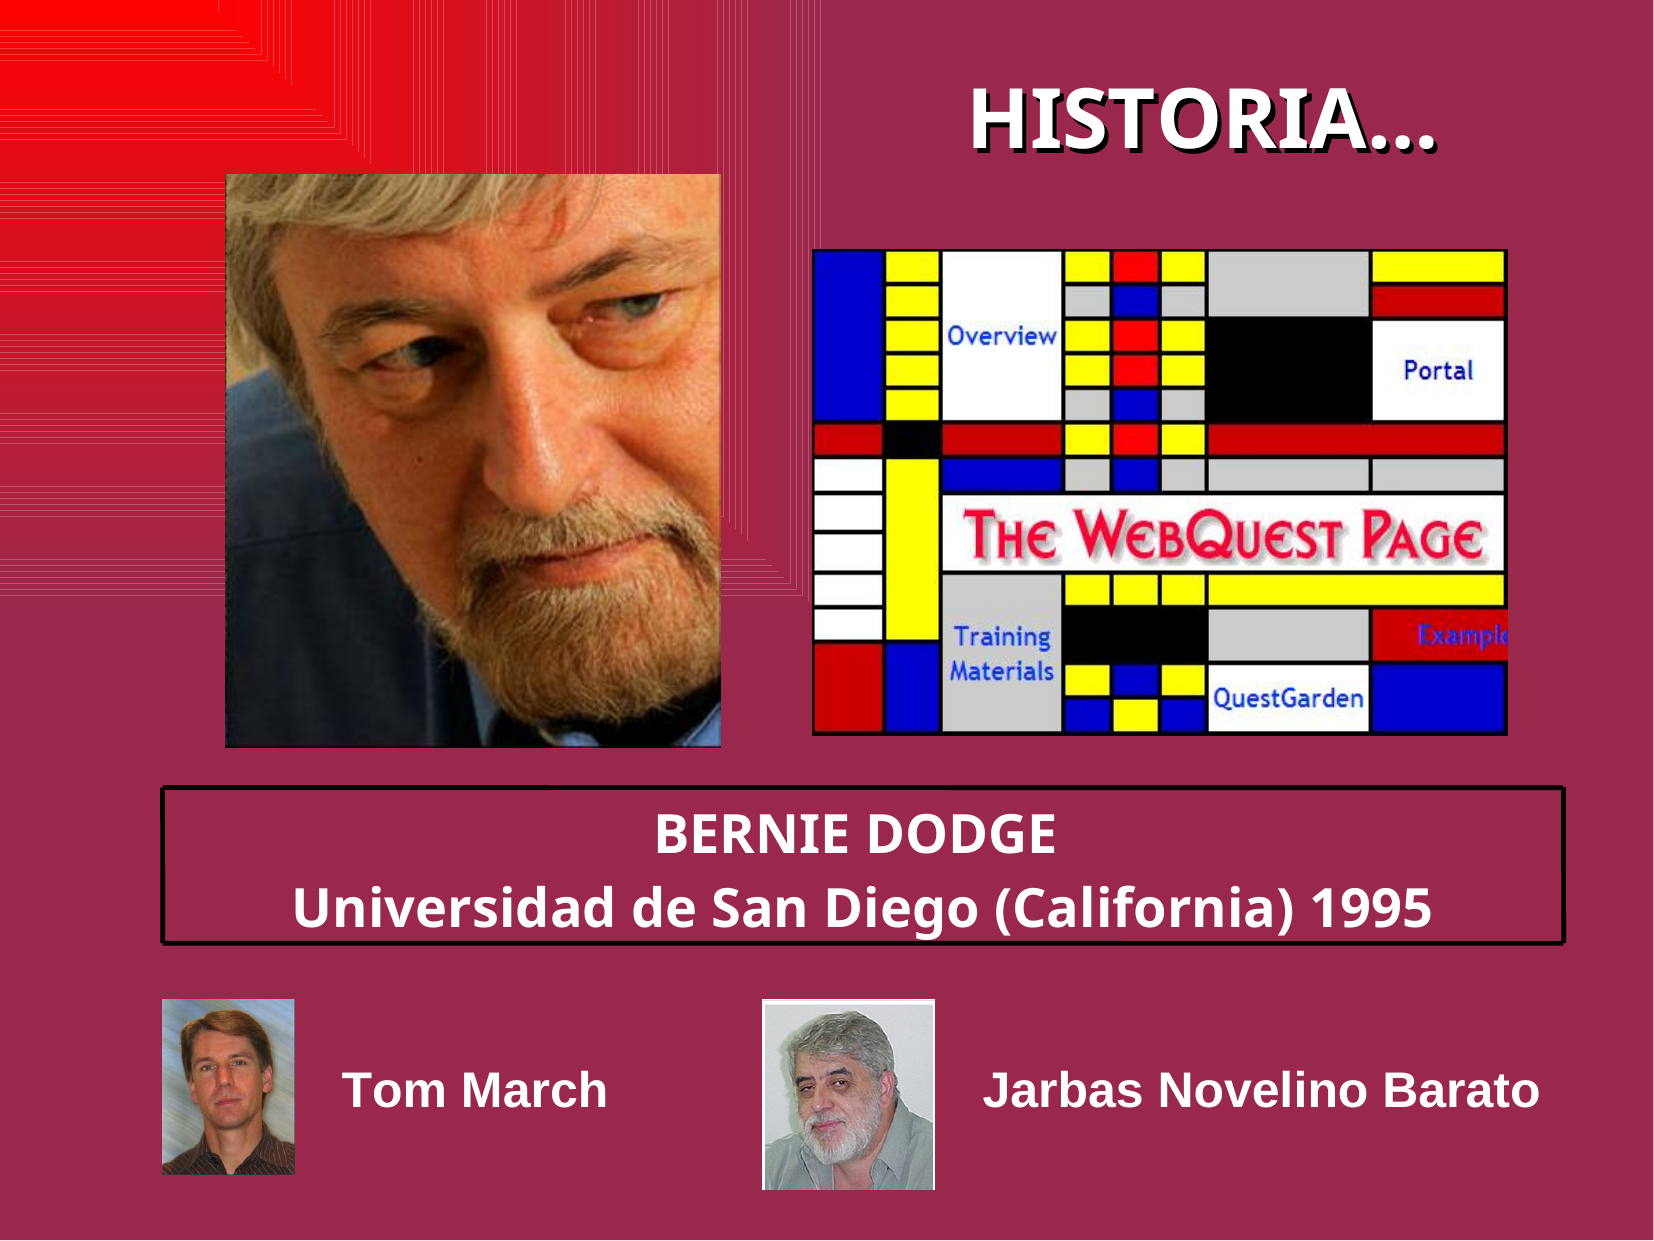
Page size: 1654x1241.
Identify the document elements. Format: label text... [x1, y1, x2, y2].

title HISTORIA… [449, 49, 1654, 194]
text_box Jarbas Novelino Barato [949, 1062, 1588, 1241]
picture [812, 249, 1508, 736]
text_box BERNIE DODGE Universidad de San Diego (California) 1995 [165, 790, 1561, 941]
picture [762, 999, 935, 1190]
picture [225, 174, 721, 748]
text_box Tom March [212, 1062, 738, 1181]
picture [162, 999, 295, 1175]
